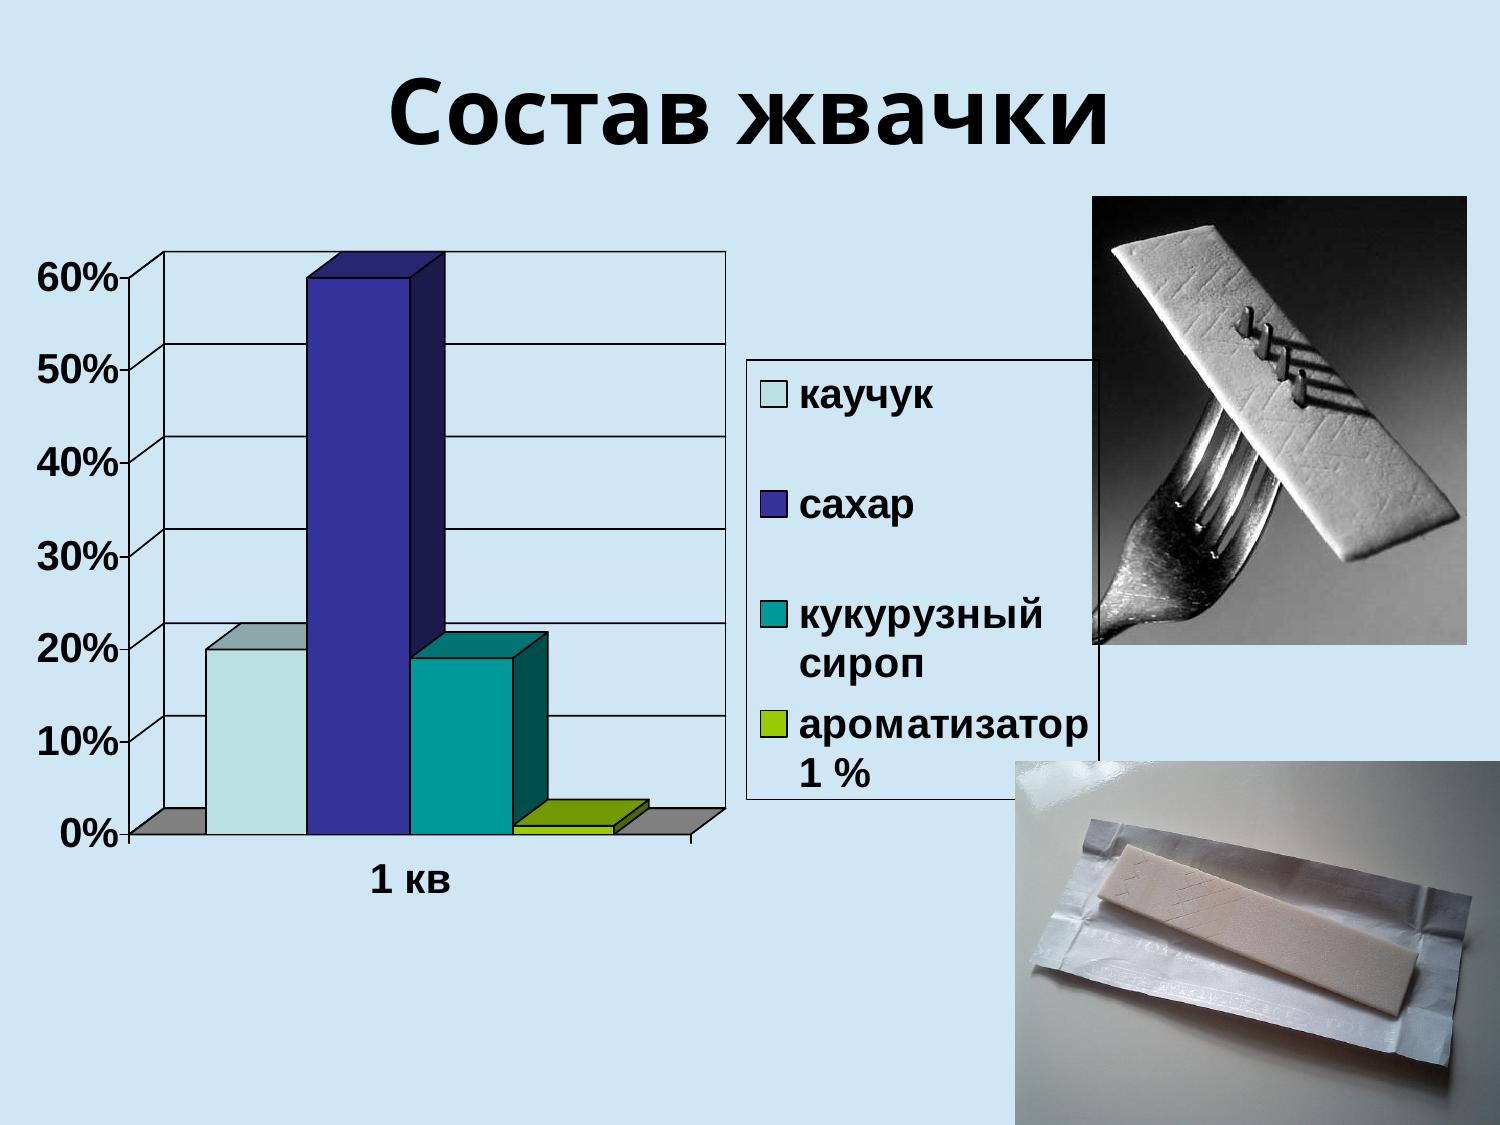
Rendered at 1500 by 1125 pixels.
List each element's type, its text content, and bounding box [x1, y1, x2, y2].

picture [1092, 196, 1467, 646]
picture [1015, 761, 1500, 1125]
chart [0, 208, 1117, 954]
title Состав жвачки [75, 45, 1425, 208]
